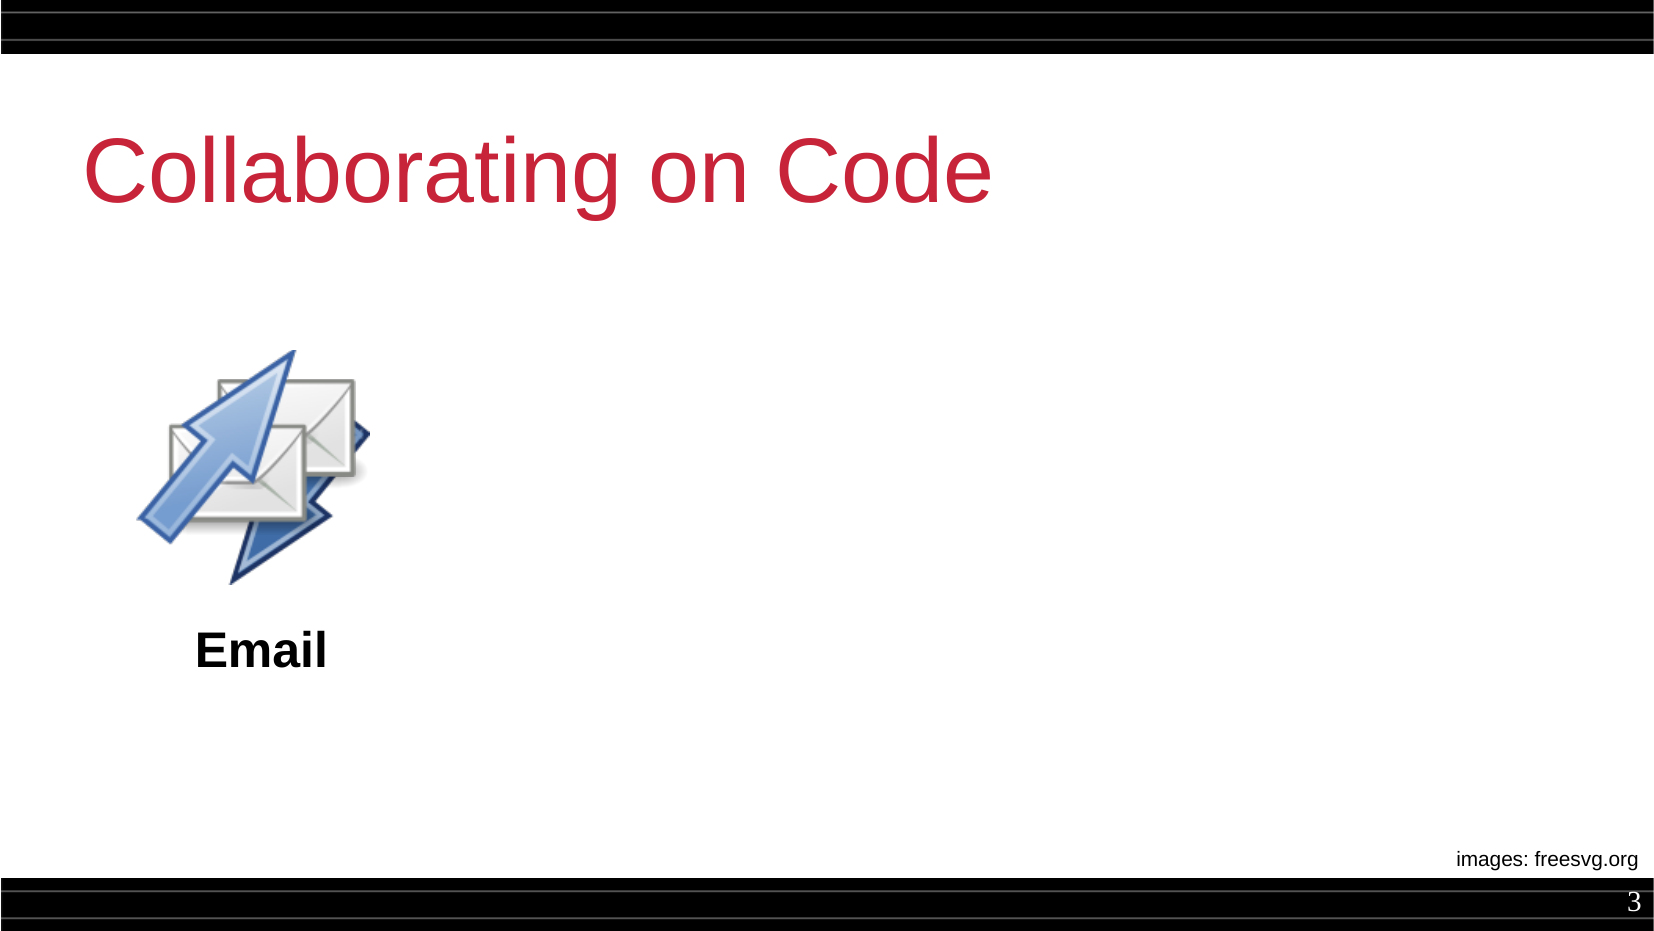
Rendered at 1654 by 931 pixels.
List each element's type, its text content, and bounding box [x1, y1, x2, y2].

picture [135, 350, 370, 586]
title Collaborating on Code [82, 92, 1571, 249]
picture [1, 0, 1654, 54]
text_box Email [180, 615, 344, 686]
text_box images: freesvg.org [1441, 840, 1654, 879]
picture [1, 878, 1654, 931]
